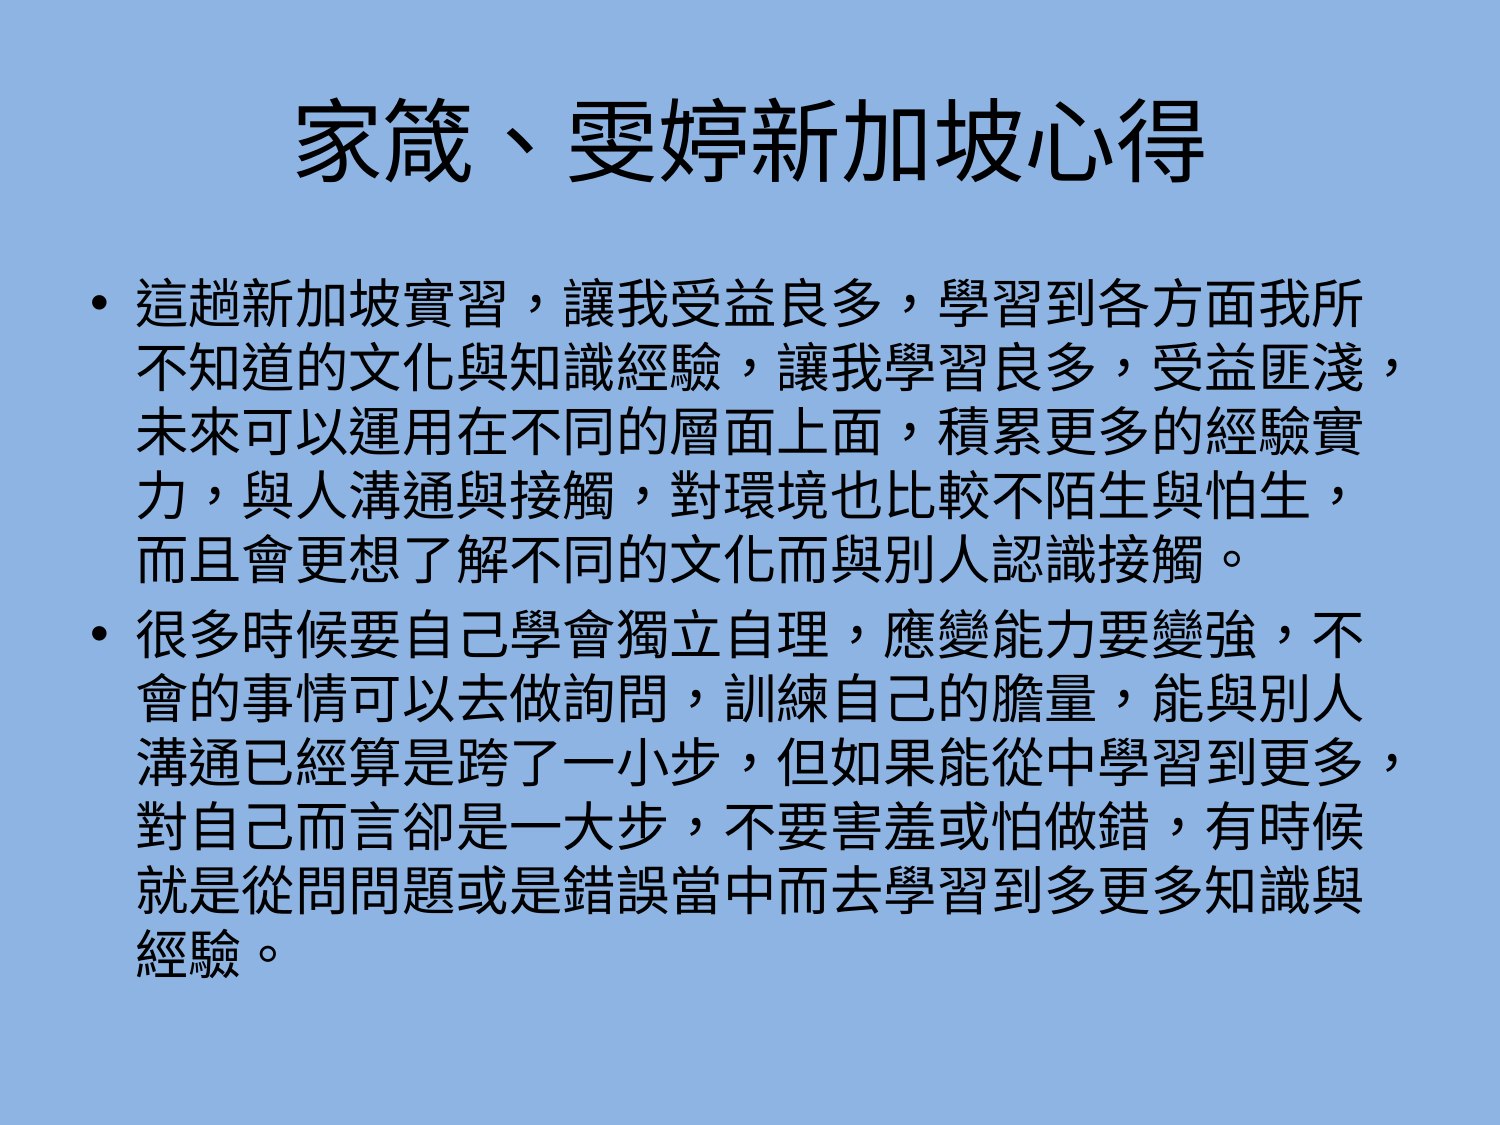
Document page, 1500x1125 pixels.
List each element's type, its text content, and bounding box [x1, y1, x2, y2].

title 家箴、雯婷新加坡心得 [75, 45, 1425, 233]
list 這趟新加坡實習，讓我受益良多，學習到各方面我所不知道的文化與知識經驗，讓我學習良多，受益匪淺，未來可以運用在不同的層面上面，積累更多的經驗實力，與人溝通與接觸，對環境也比較不陌生與怕生，而且會更想了解不同的文化而與別人認識接觸。 很多時候要自己學會獨立自理，應變能力要變強，不會的事情可以去做詢問，訓練自己的膽量，能與別人溝通已經算是跨了一小步，但如果能從中學習到更多，對自己而言卻是一大步，不要害羞或怕做錯，有時候就是從問問題或是錯誤當中而去學習到多更多知識與經驗。 [75, 262, 1425, 1005]
